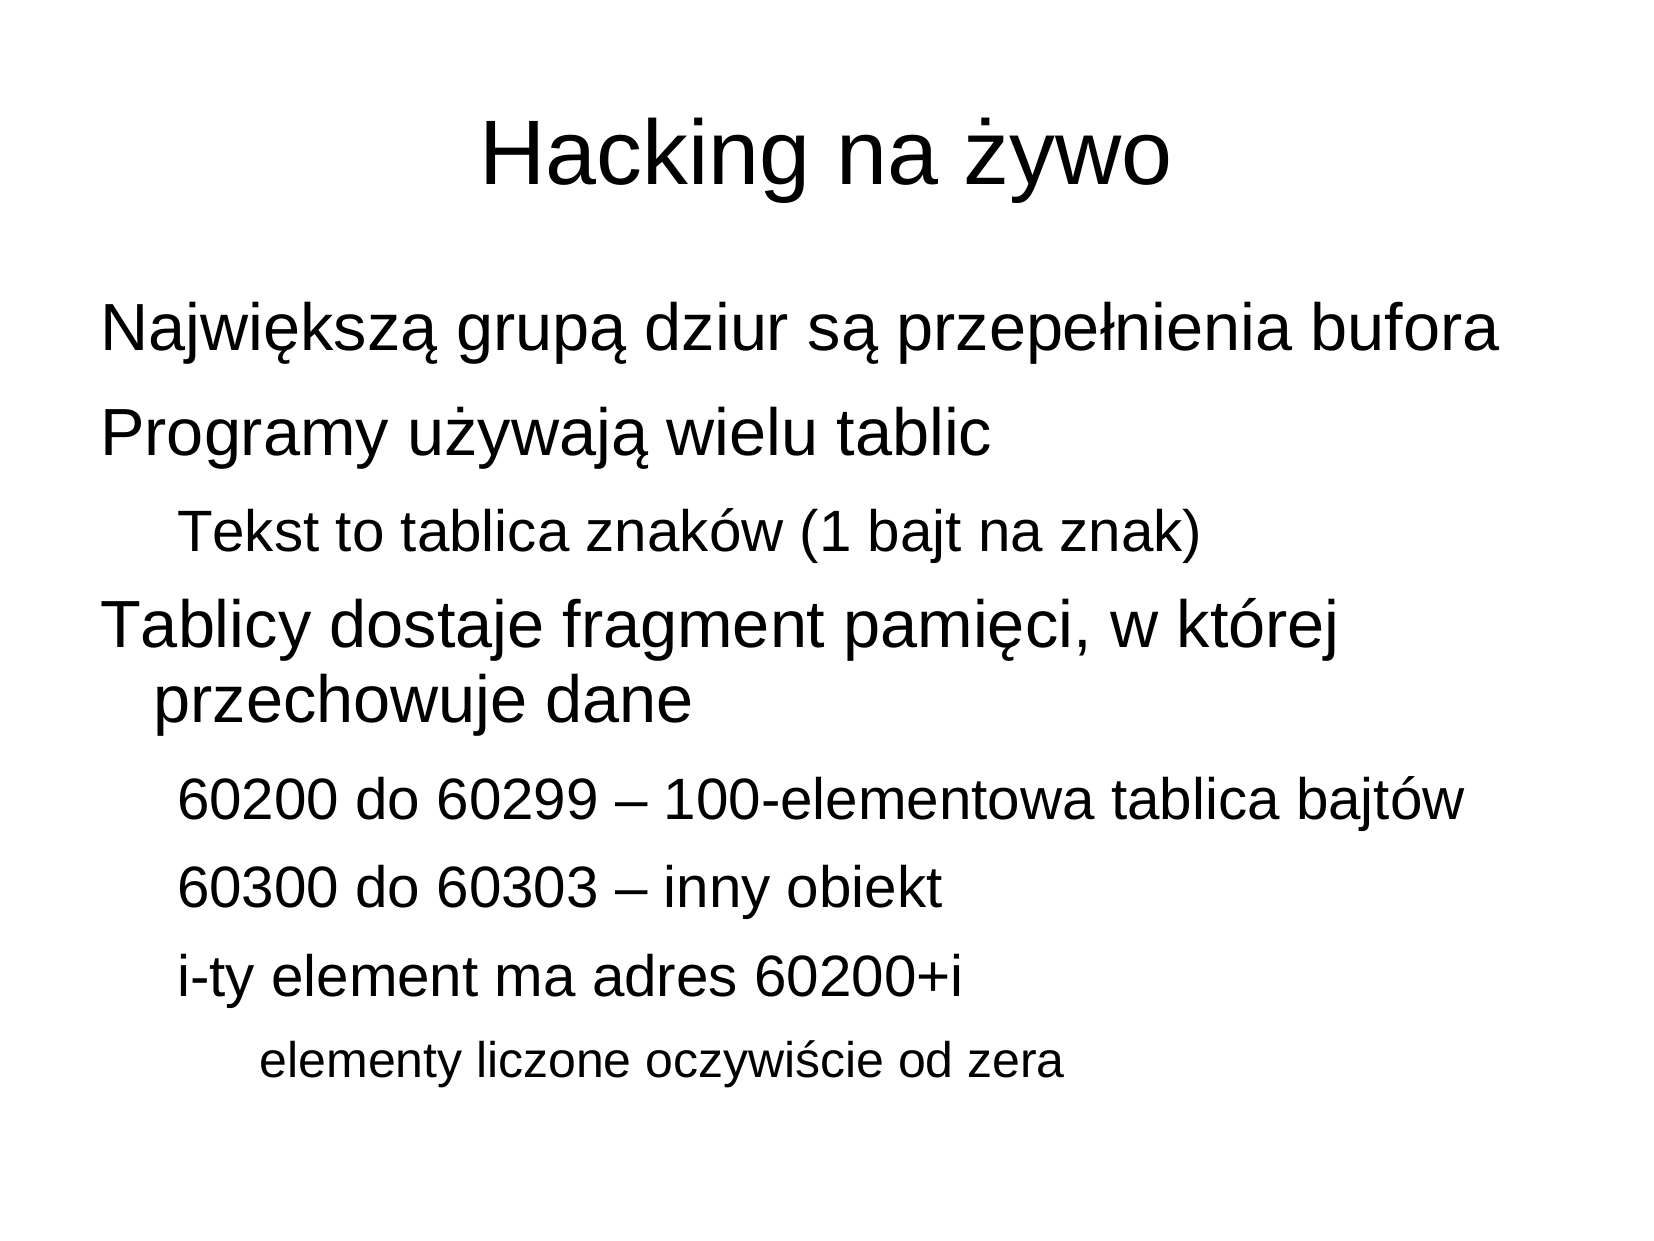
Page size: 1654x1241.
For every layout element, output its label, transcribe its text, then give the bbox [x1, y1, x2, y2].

list Największą grupą dziur są przepełnienia bufora Programy używają wielu tablic Tekst to tablica znaków (1 bajt na znak) Tablicy dostaje fragment pamięci, w której przechowuje dane 60200 do 60299 – 100-elementowa tablica bajtów 60300 do 60303 – inny obiekt i-ty element ma adres 60200+i elementy liczone oczywiście od zera [82, 290, 1571, 1094]
title Hacking na żywo [82, 56, 1571, 250]
